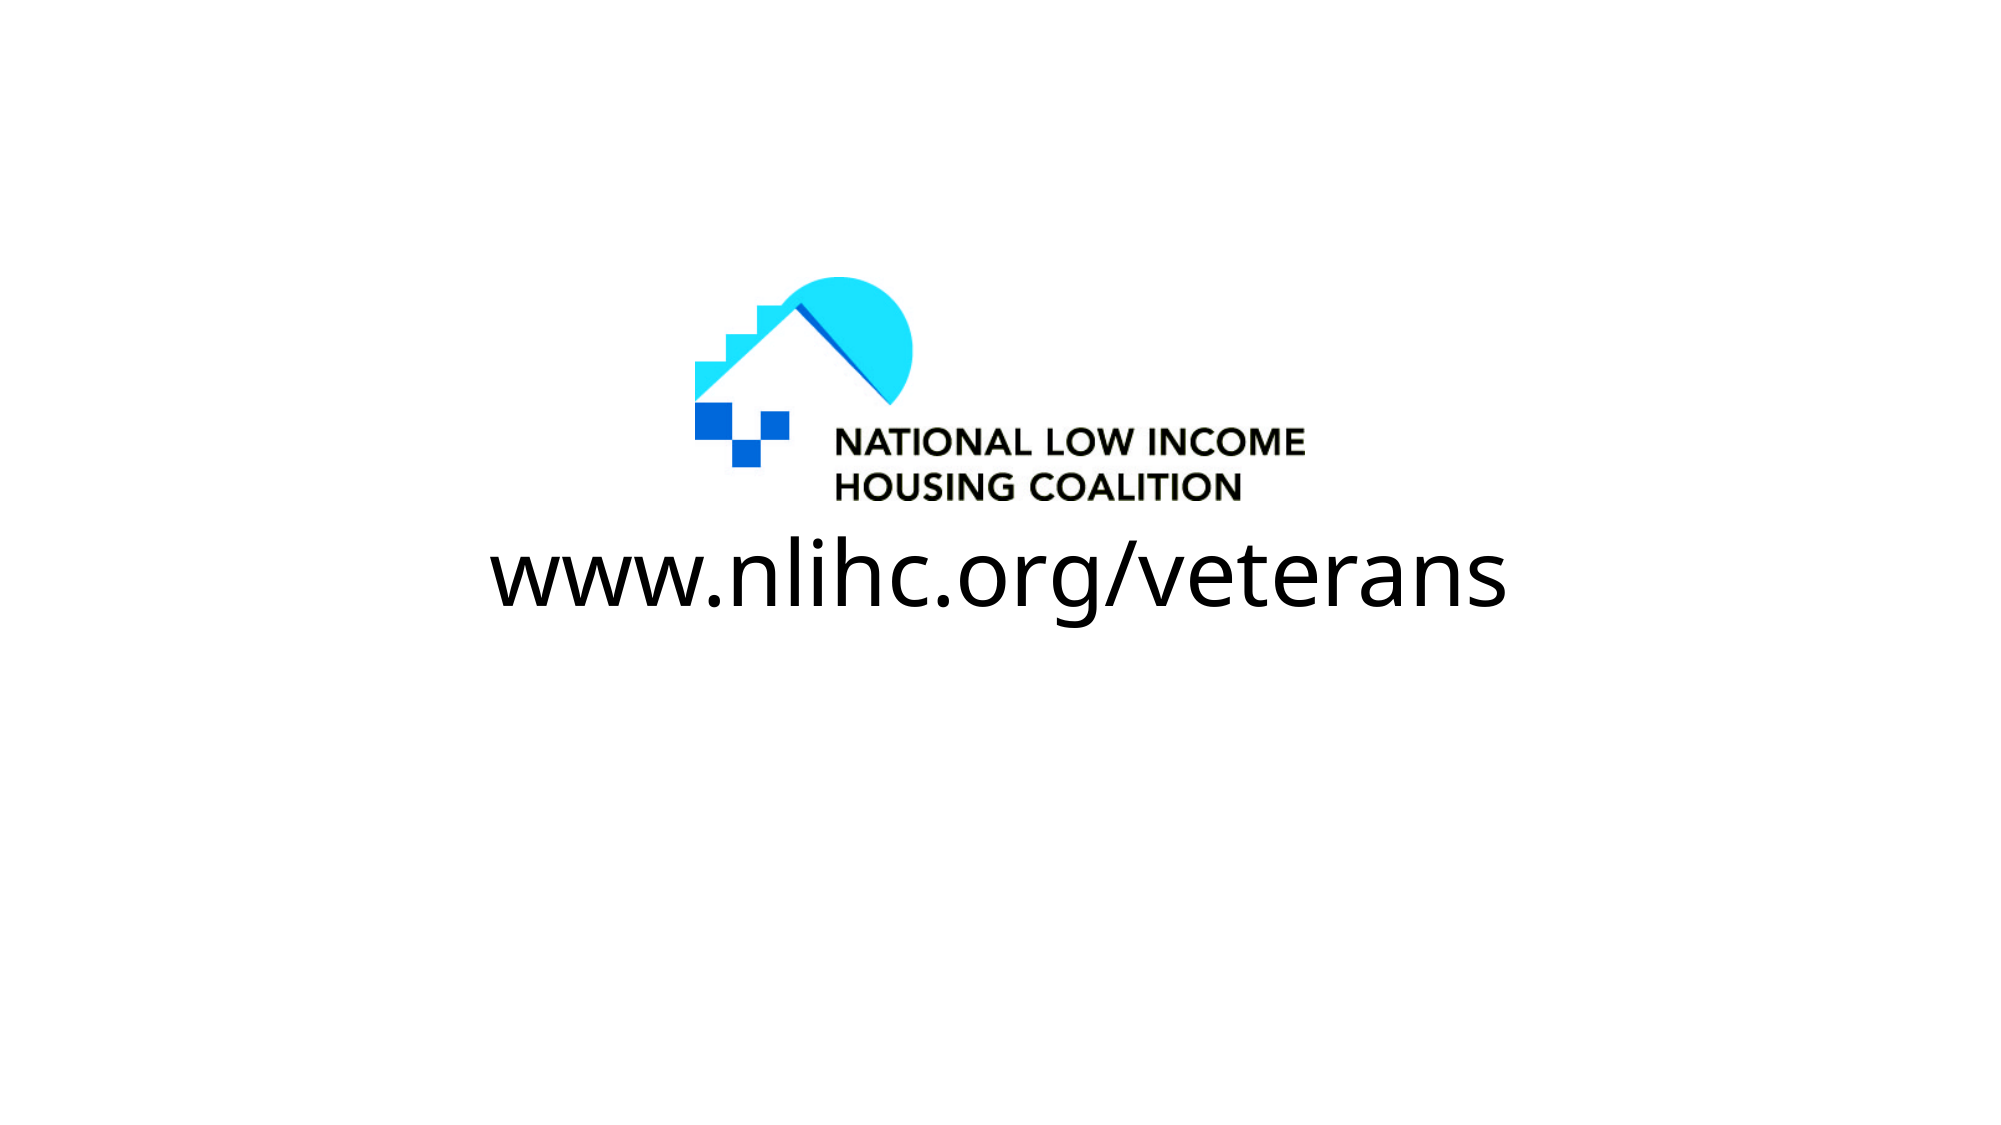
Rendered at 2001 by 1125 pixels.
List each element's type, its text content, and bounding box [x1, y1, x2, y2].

title www.nlihc.org/veterans [0, 520, 2000, 738]
picture [695, 277, 1305, 501]
